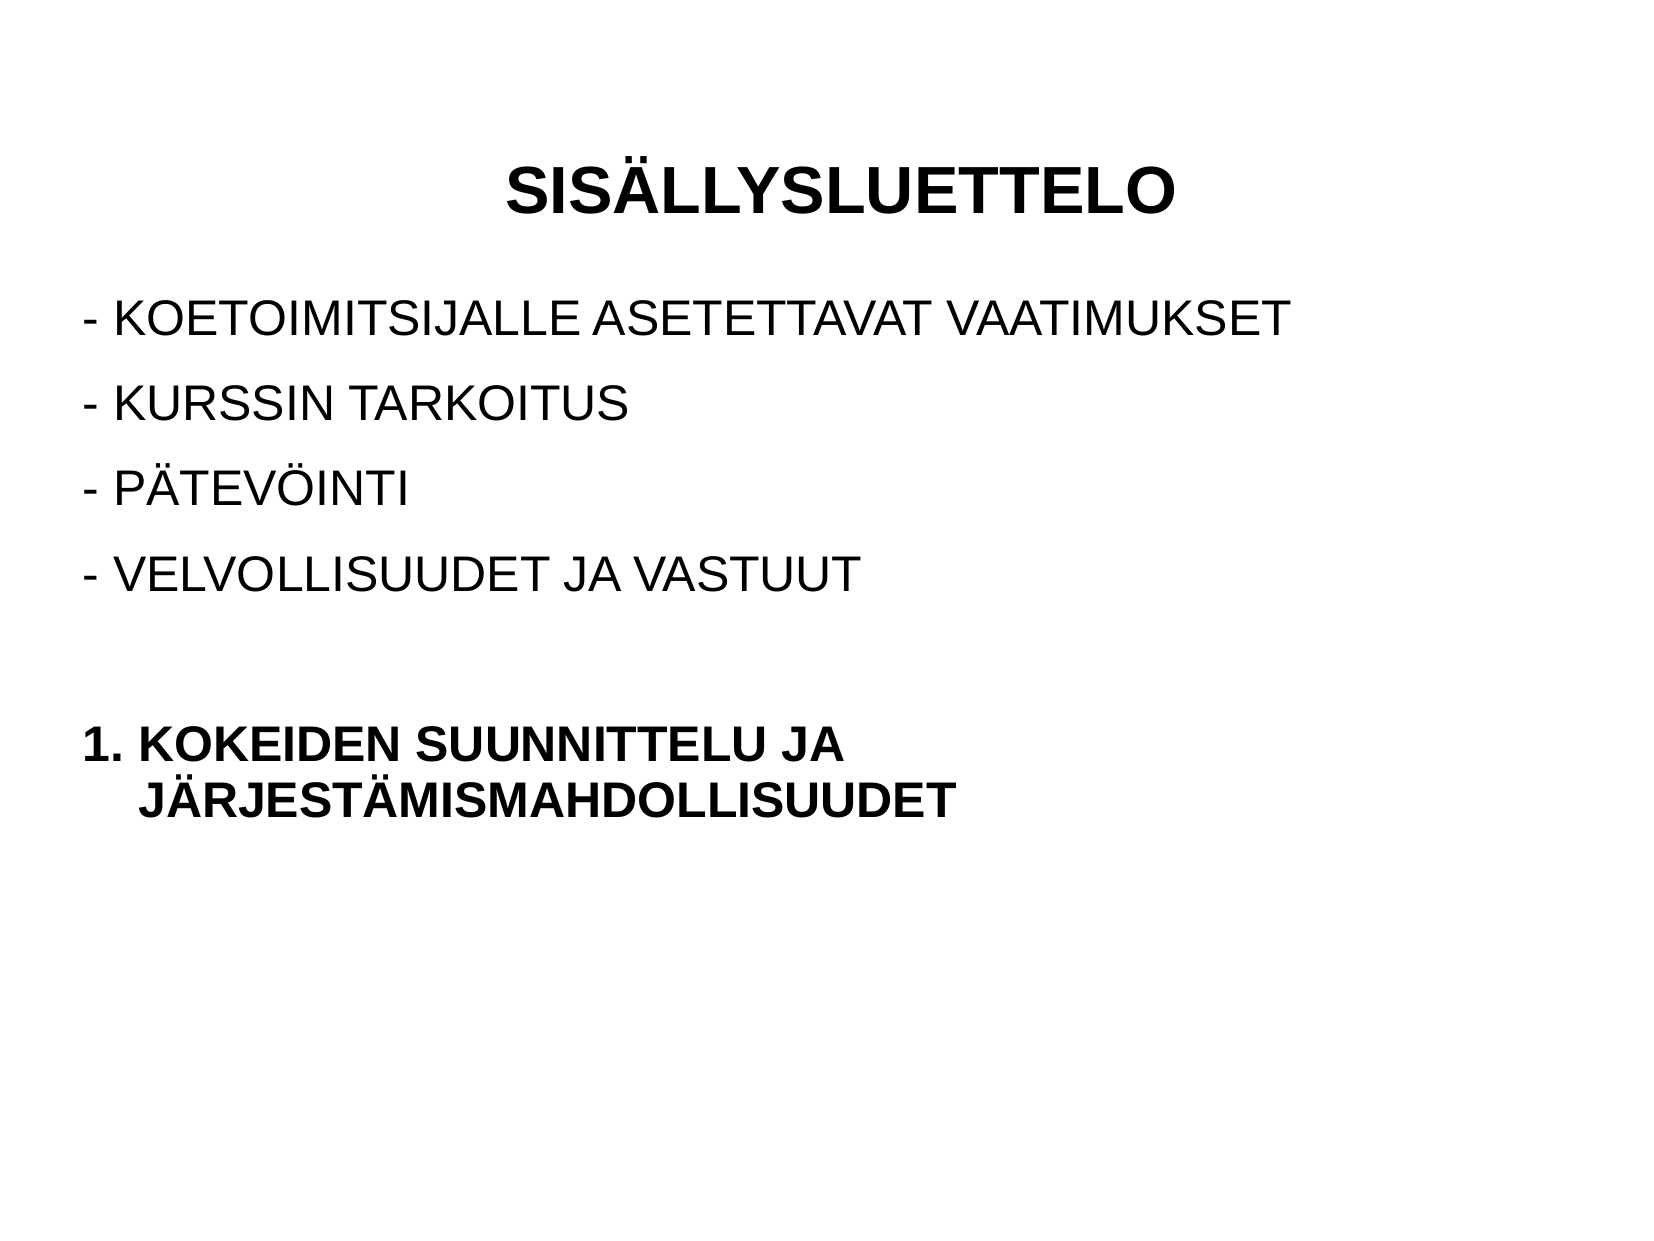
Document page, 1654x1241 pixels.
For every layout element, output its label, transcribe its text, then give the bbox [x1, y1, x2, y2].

title SISÄLLYSLUETTELO [147, 106, 1536, 275]
list - KOETOIMITSIJALLE ASETETTAVAT VAATIMUKSET - KURSSIN TARKOITUS - PÄTEVÖINTI - VELVOLLISUUDET JA VASTUUT 1. KOKEIDEN SUUNNITTELU JA JÄRJESTÄMISMAHDOLLISUUDET [82, 290, 1571, 1109]
